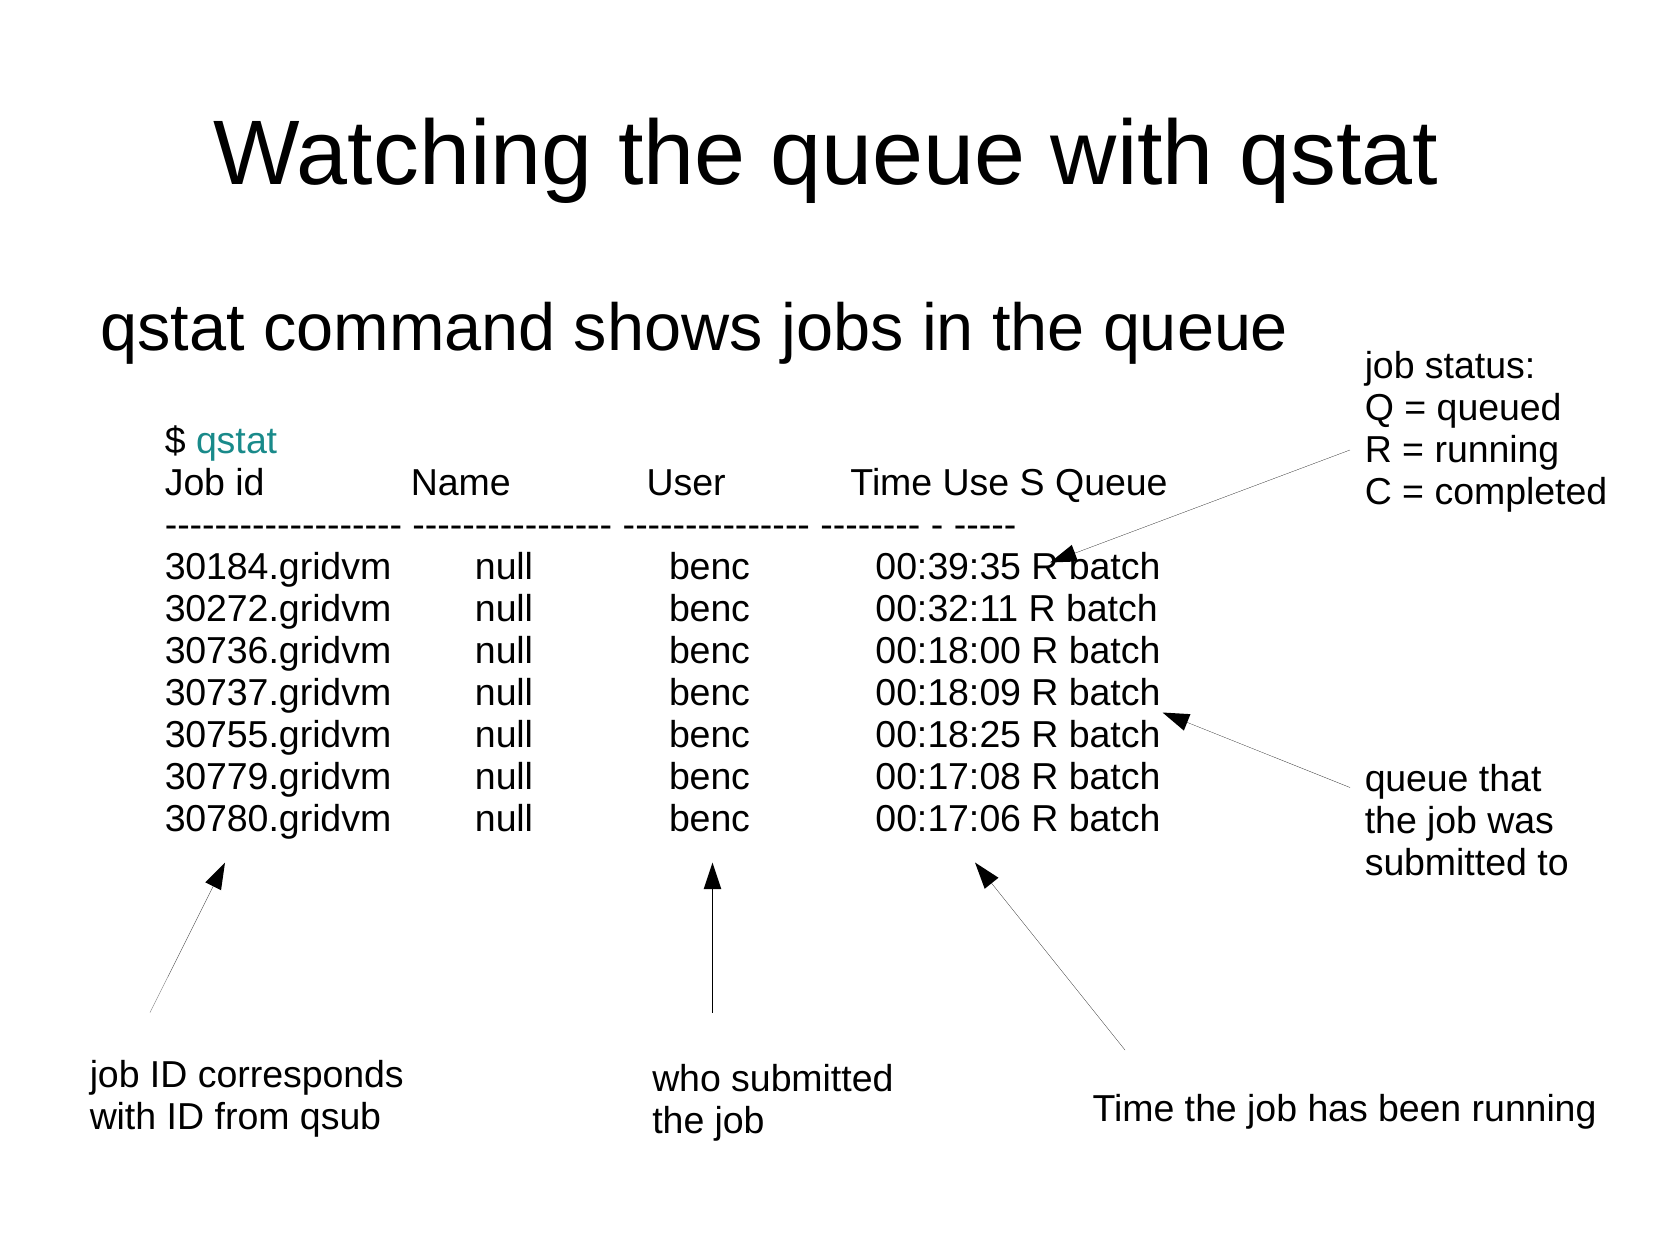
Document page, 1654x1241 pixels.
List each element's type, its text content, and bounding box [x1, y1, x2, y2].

text_box Time the job has been running [1077, 1080, 1612, 1139]
list qstat command shows jobs in the queue [82, 290, 1571, 413]
text_box who submitted the job [637, 1050, 909, 1152]
text_box job ID corresponds with ID from qsub [75, 1046, 419, 1148]
title Watching the queue with qstat [82, 56, 1571, 250]
text_box queue that the job was submitted to [1350, 750, 1613, 895]
text_box job status: Q = queued R = running C = completed [1350, 337, 1653, 526]
text_box $ qstat Job id Name User Time Use S Queue ------------------- ---------------- --------------- -------- - ----- 30184.gridvm null benc 00:39:35 R batch 30272.gridvm null benc 00:32:11 R batch 30736.gridvm null benc 00:18:00 R batch 30737.gridvm null benc 00:18:09 R batch 30755.gridvm null benc 00:18:25 R batch 30779.gridvm null benc 00:17:08 R batch 30780.gridvm null benc 00:17:06 R batch [150, 412, 1351, 861]
